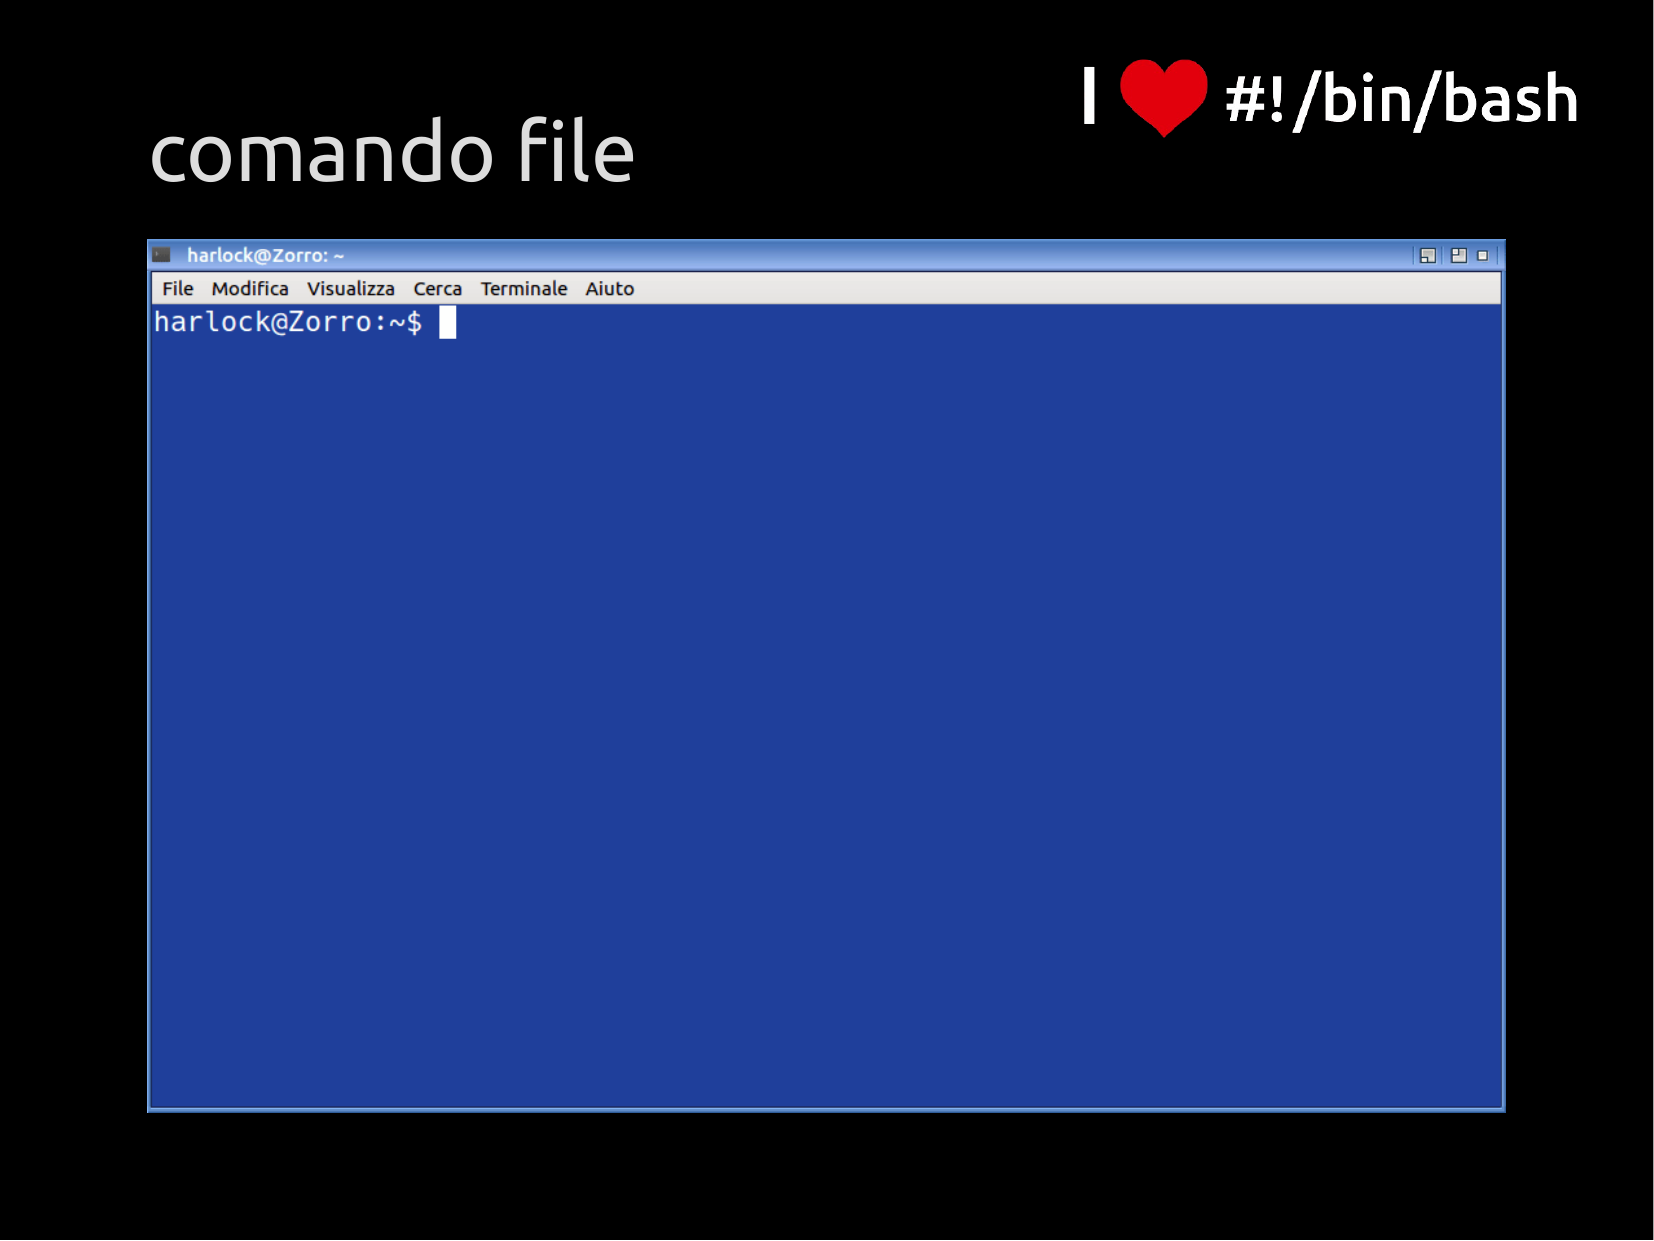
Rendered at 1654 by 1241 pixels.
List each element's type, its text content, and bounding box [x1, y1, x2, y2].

picture [1064, 45, 1595, 154]
text_box comando file [133, 96, 681, 205]
picture [147, 239, 1506, 1113]
